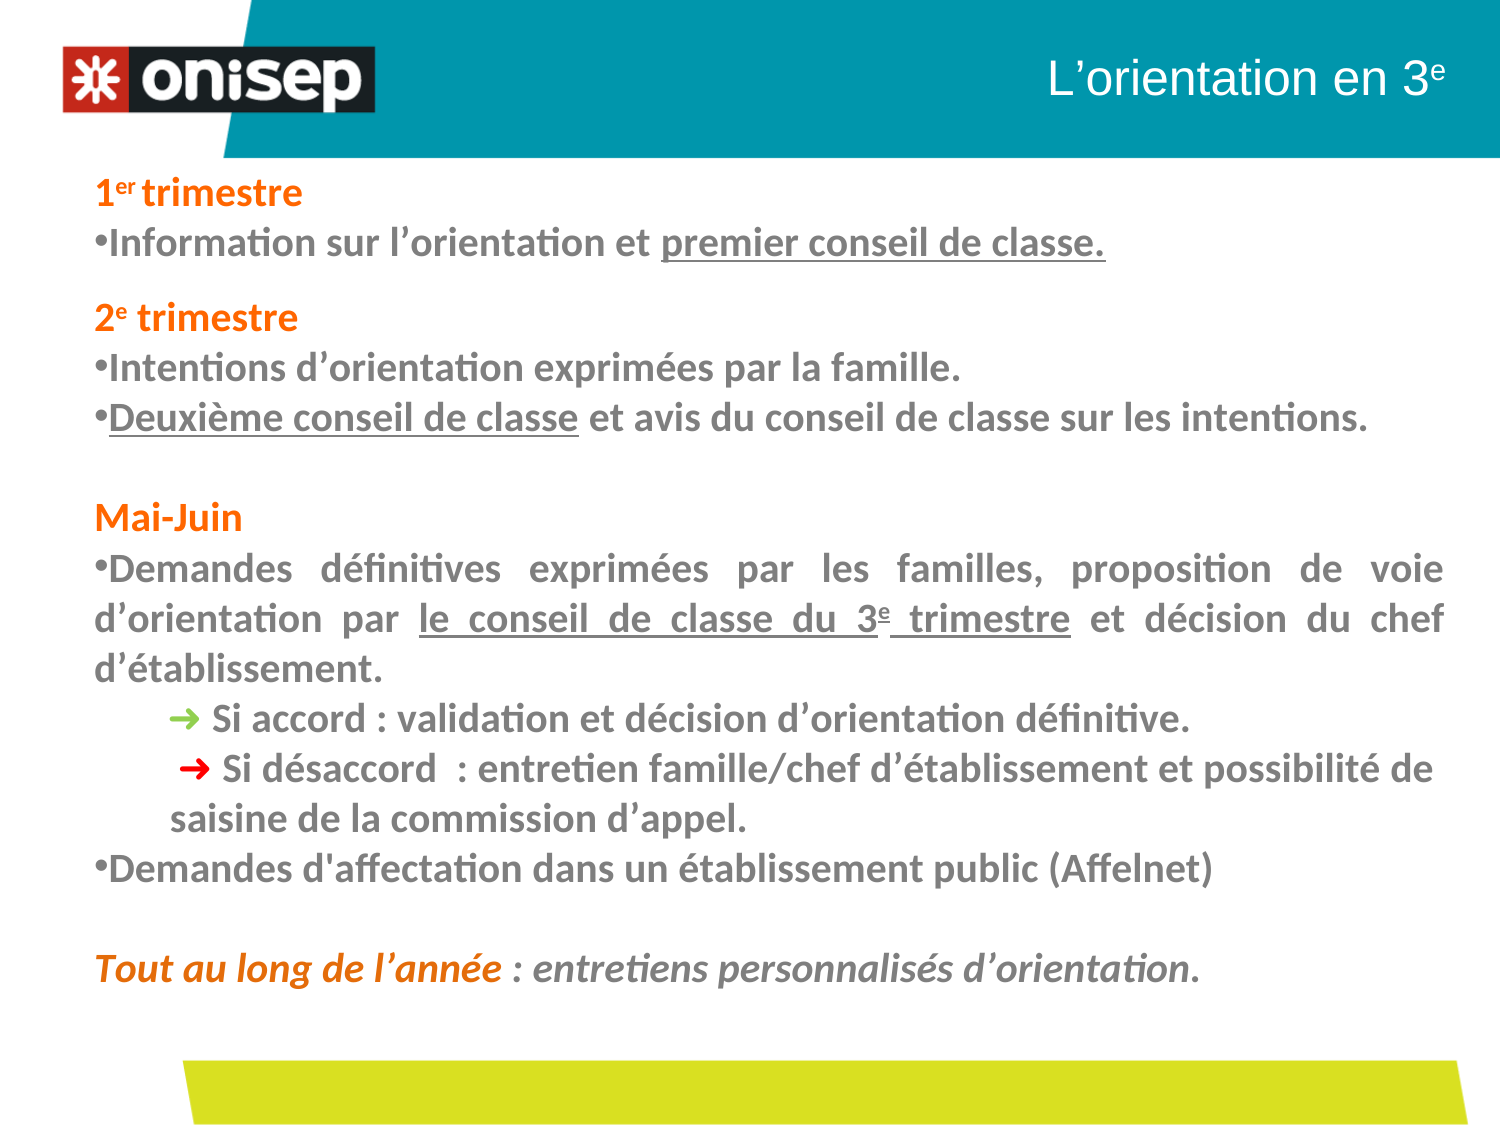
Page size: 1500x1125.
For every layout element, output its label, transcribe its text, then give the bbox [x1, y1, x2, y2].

text_box L’orientation en 3e [1031, 37, 1462, 113]
text_box 1er trimestre Information sur l’orientation et premier conseil de classe. 2e trimestre Intentions d’orientation exprimées par la famille. Deuxième conseil de classe et avis du conseil de classe sur les intentions. Mai-Juin Demandes définitives exprimées par les familles, proposition de voie d’orientation par le conseil de classe du 3e trimestre et décision du chef d’établissement. ➜ Si accord : validation et décision d’orientation définitive. ➜ Si désaccord : entretien famille/chef d’établissement et possibilité de saisine de la commission d’appel. Demandes d'affectation dans un établissement public (Affelnet) Tout au long de l’année : entretiens personnalisés d’orientation. [79, 157, 1460, 1049]
picture [0, 0, 1500, 1125]
